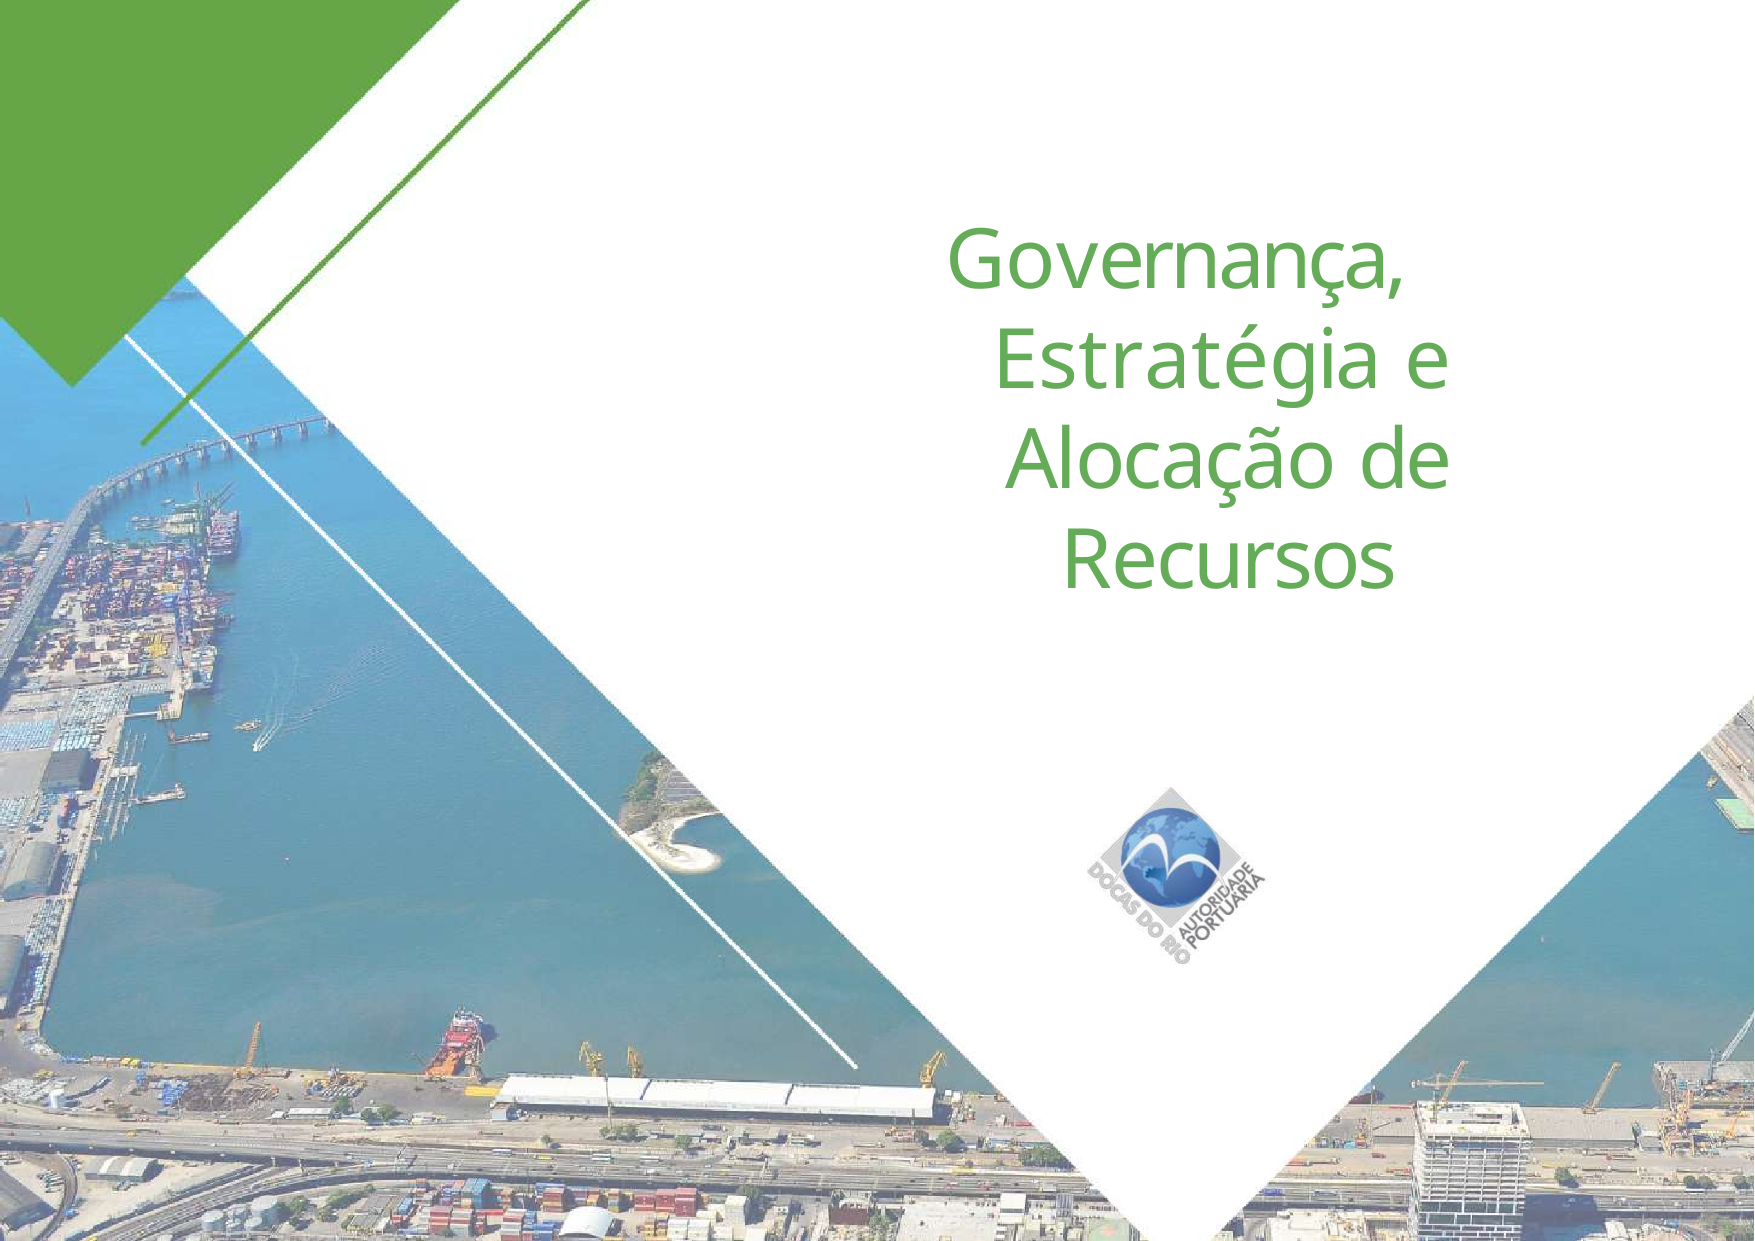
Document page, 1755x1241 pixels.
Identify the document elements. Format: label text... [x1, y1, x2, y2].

title Governança, Estratégia e Alocação de Recursos [838, 203, 1679, 408]
picture [0, 0, 1754, 1241]
